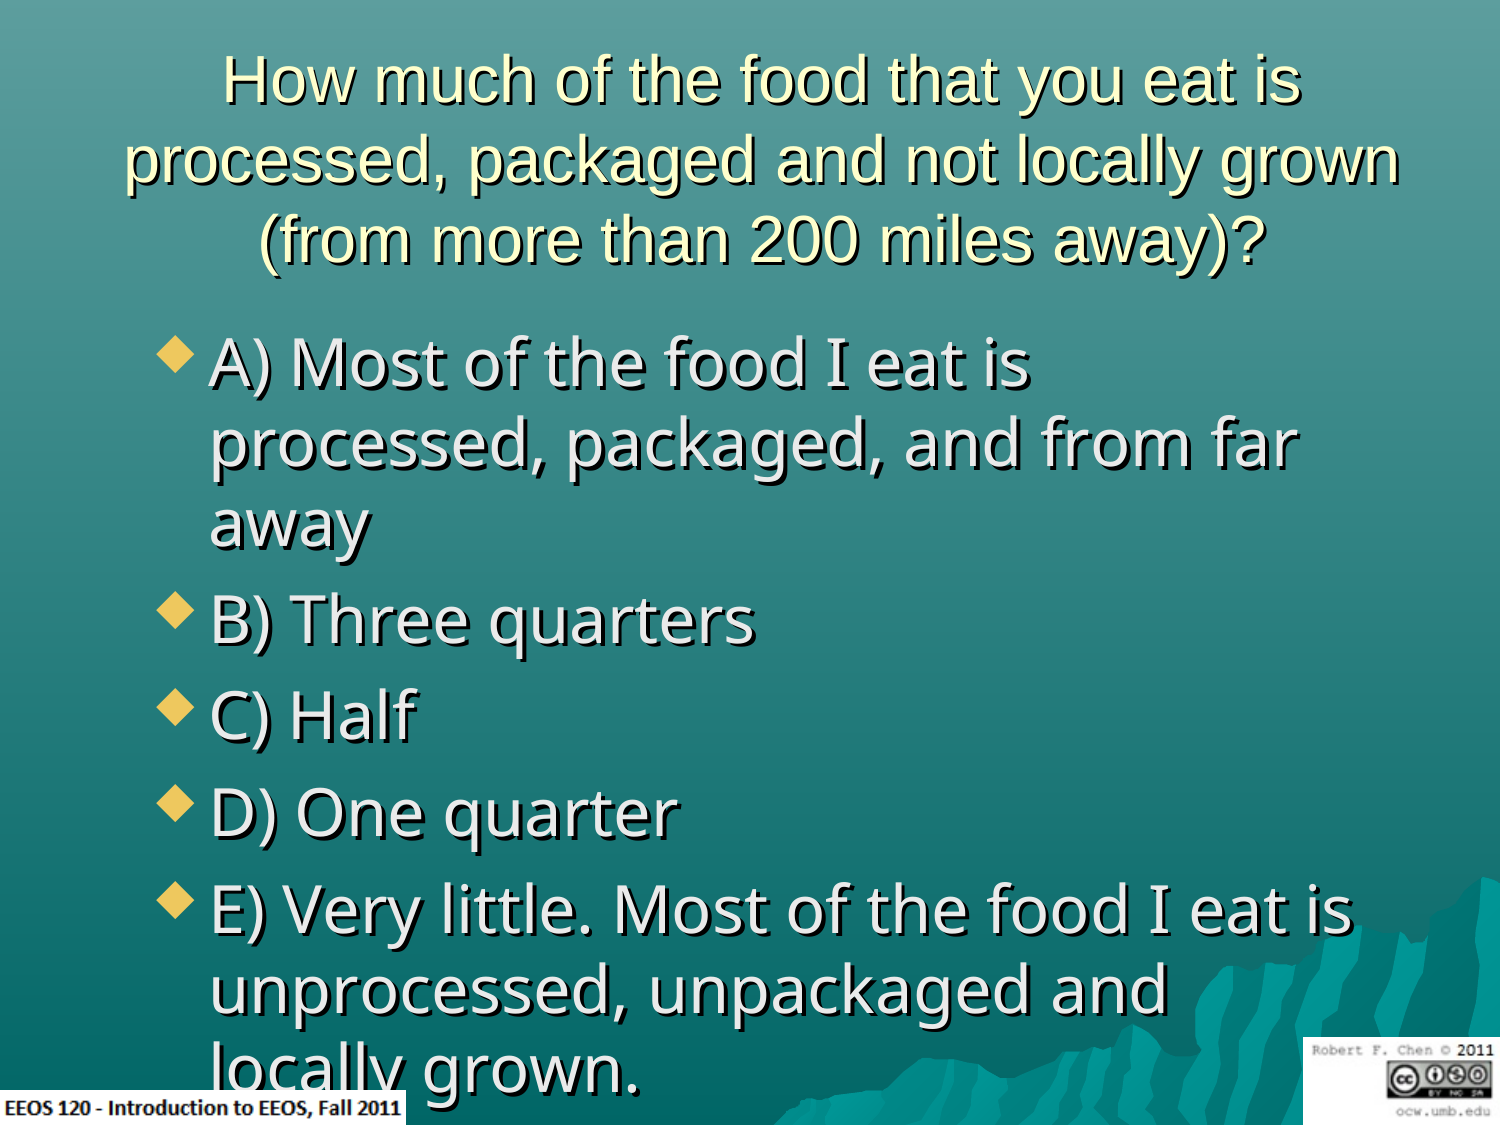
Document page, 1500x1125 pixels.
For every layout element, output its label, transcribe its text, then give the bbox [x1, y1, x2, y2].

list A) Most of the food I eat is processed, packaged, and from far away B) Three quarters C) Half D) One quarter E) Very little. Most of the food I eat is unprocessed, unpackaged and locally grown. [137, 312, 1388, 1114]
picture [1303, 1037, 1500, 1125]
picture [0, 1090, 406, 1125]
title How much of the food that you eat is processed, packaged and not locally grown (from more than 200 miles away)? [87, 28, 1438, 284]
